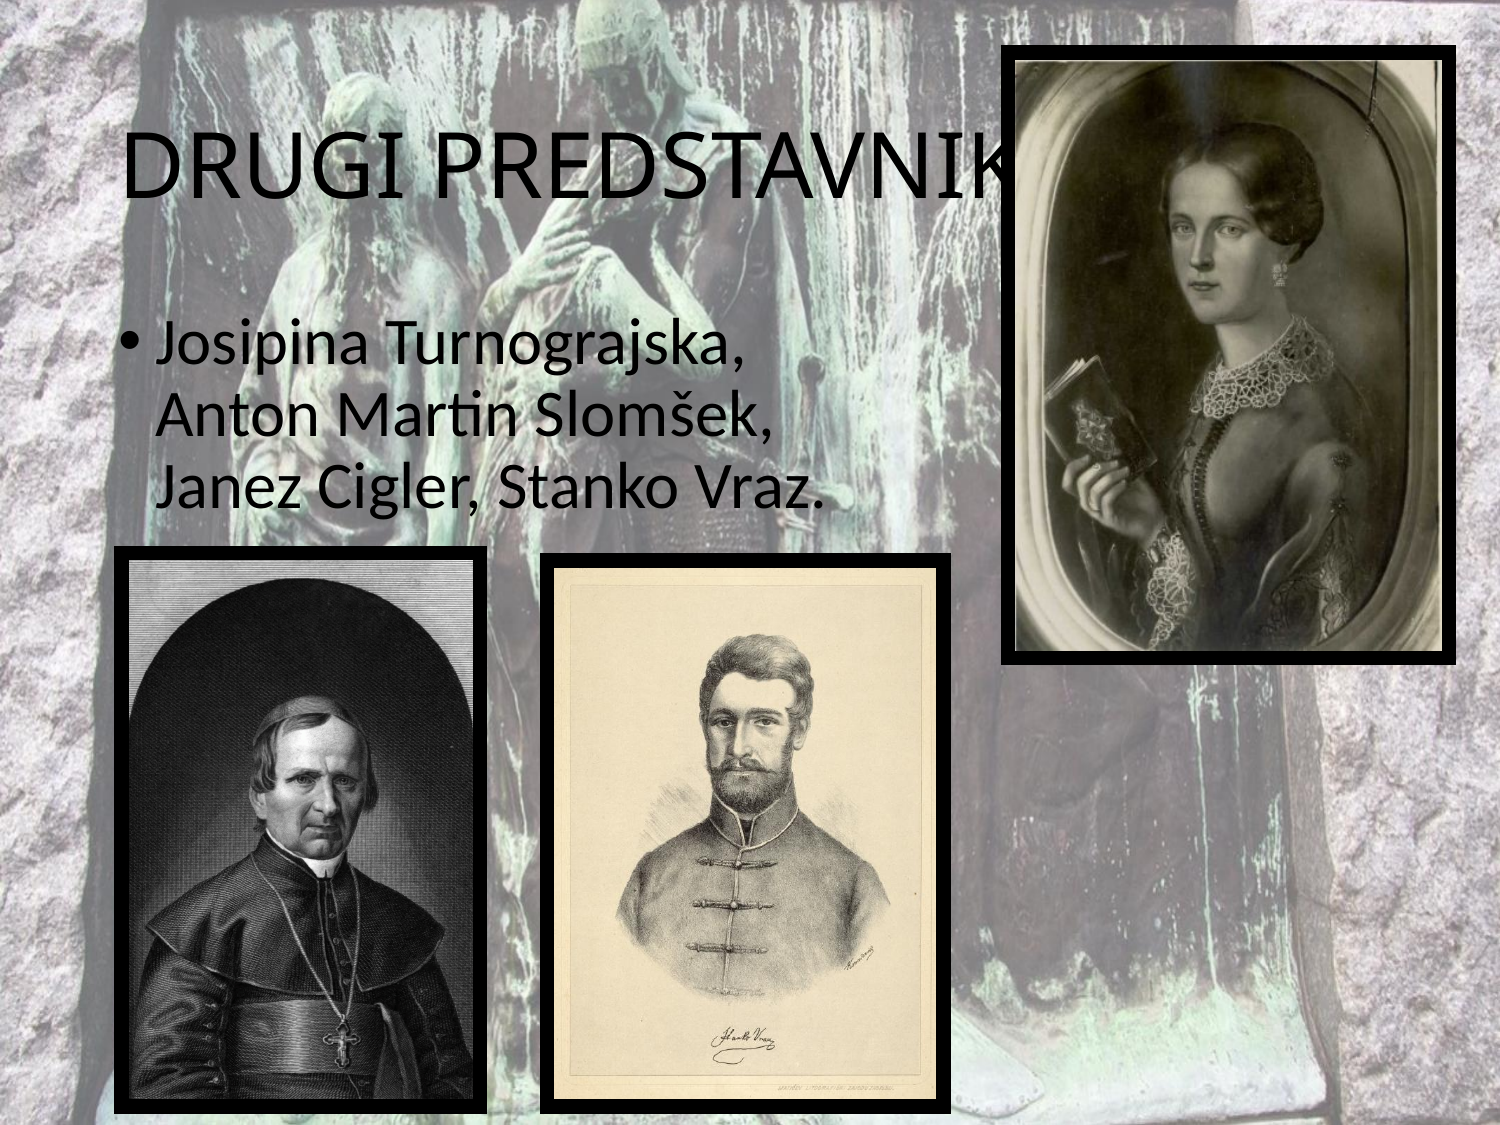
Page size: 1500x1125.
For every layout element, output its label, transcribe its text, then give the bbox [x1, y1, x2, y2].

list Josipina Turnograjska, Anton Martin Slomšek, Janez Cigler, Stanko Vraz. [103, 299, 934, 1014]
title DRUGI PREDSTAVNIKI [103, 59, 1001, 278]
picture [0, 0, 1500, 1125]
